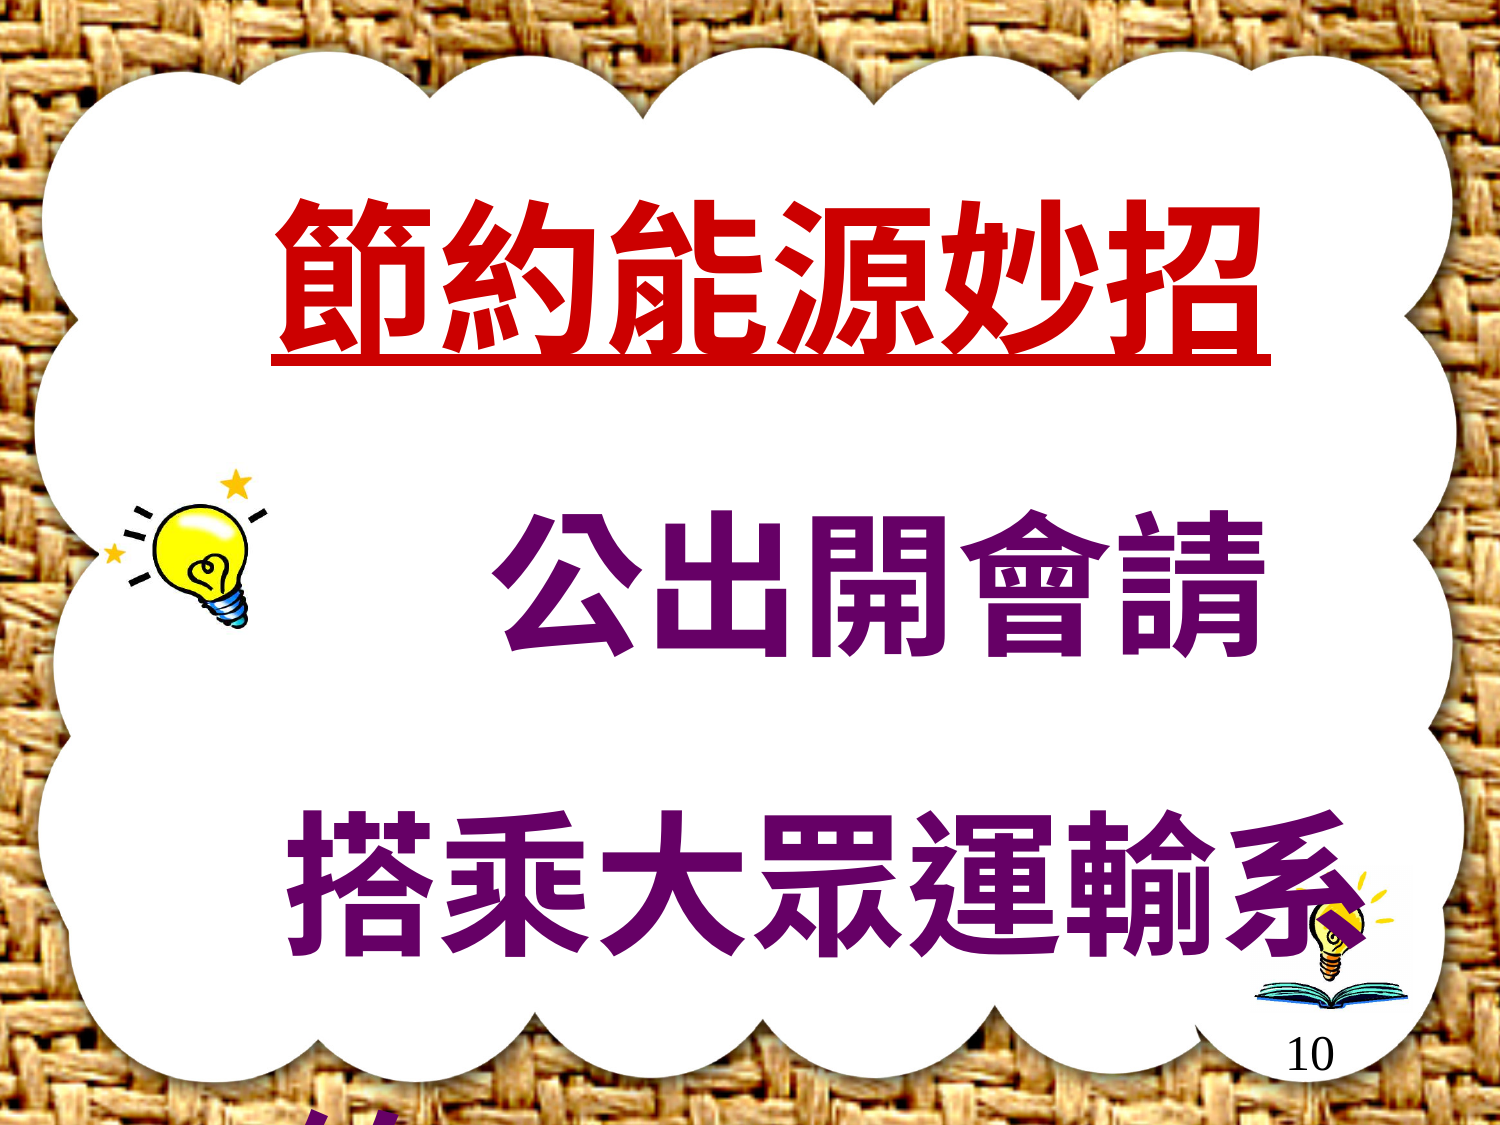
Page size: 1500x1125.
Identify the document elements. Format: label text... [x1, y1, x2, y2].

text_box 節約能源妙招 公出開會請搭乘大眾運輸系統。 [62, 87, 1413, 1013]
picture [0, 0, 1500, 1125]
chart [99, 462, 276, 638]
